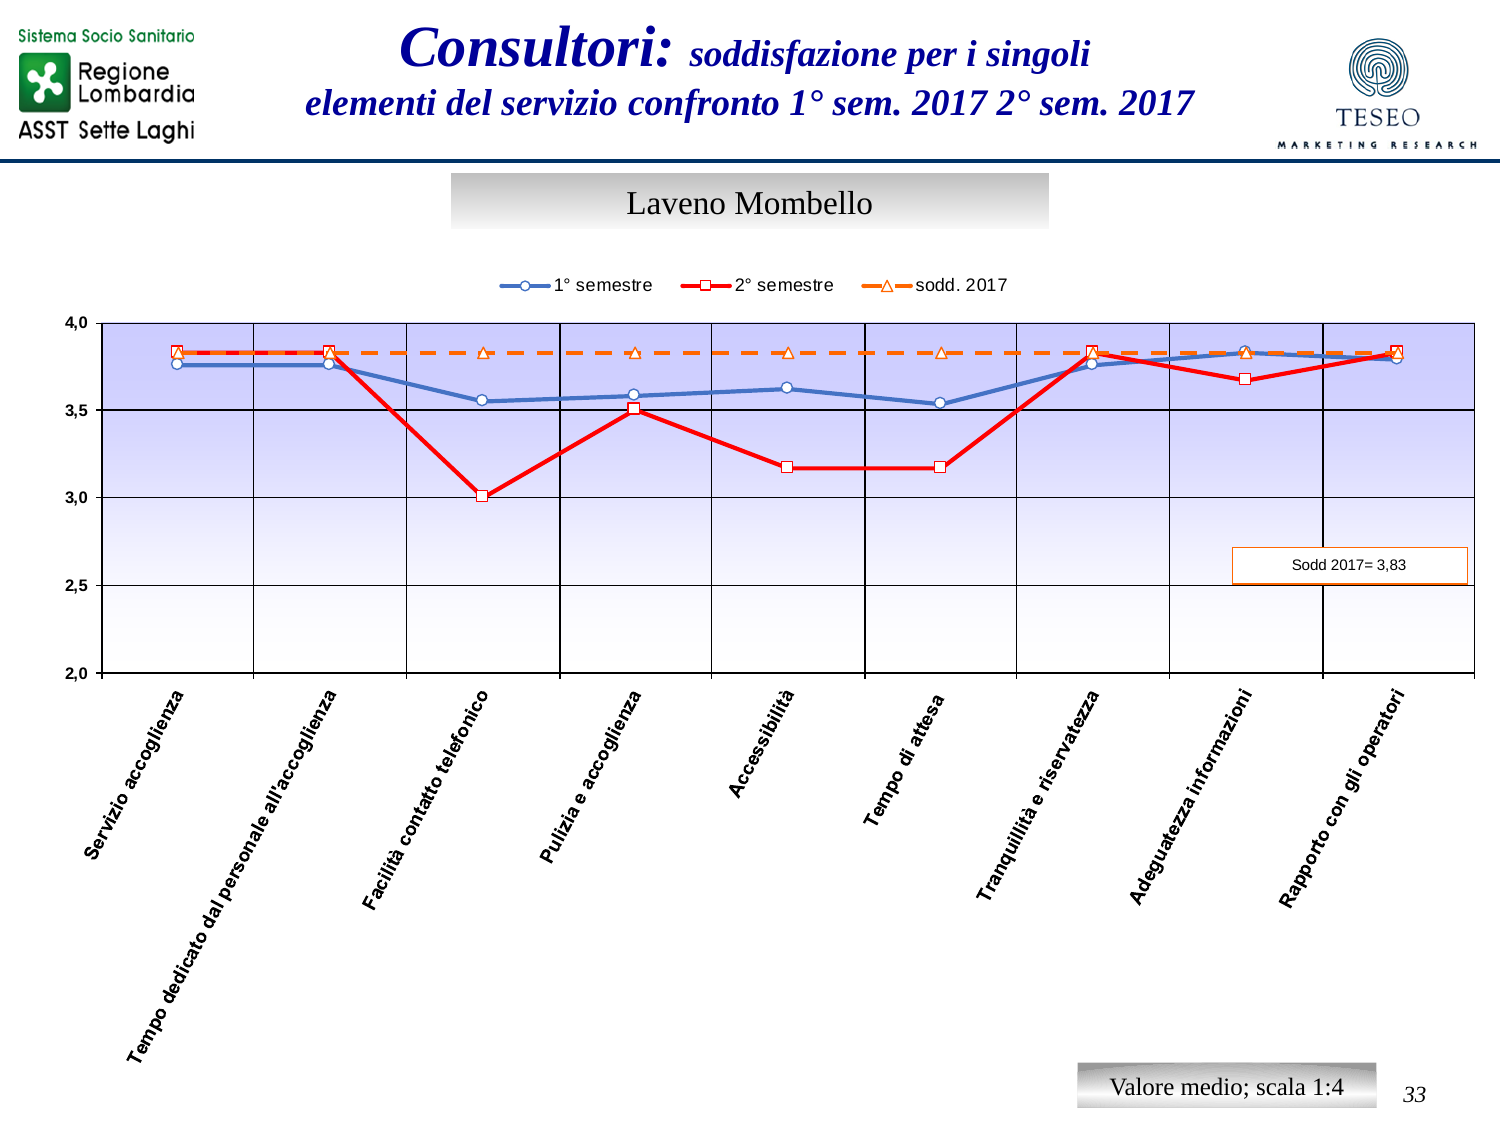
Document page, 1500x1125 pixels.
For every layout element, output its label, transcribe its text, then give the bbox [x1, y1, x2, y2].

text_box Laveno Mombello [451, 173, 1049, 229]
picture [19, 26, 194, 148]
text_box Consultori: soddisfazione per i singoli elementi del servizio confronto 1° sem. 2017 2° sem. 2017 [206, 25, 1294, 151]
text_box Valore medio; scala 1:4 [1077, 1062, 1377, 1108]
picture [21, 258, 1479, 1088]
picture [1294, 30, 1481, 149]
